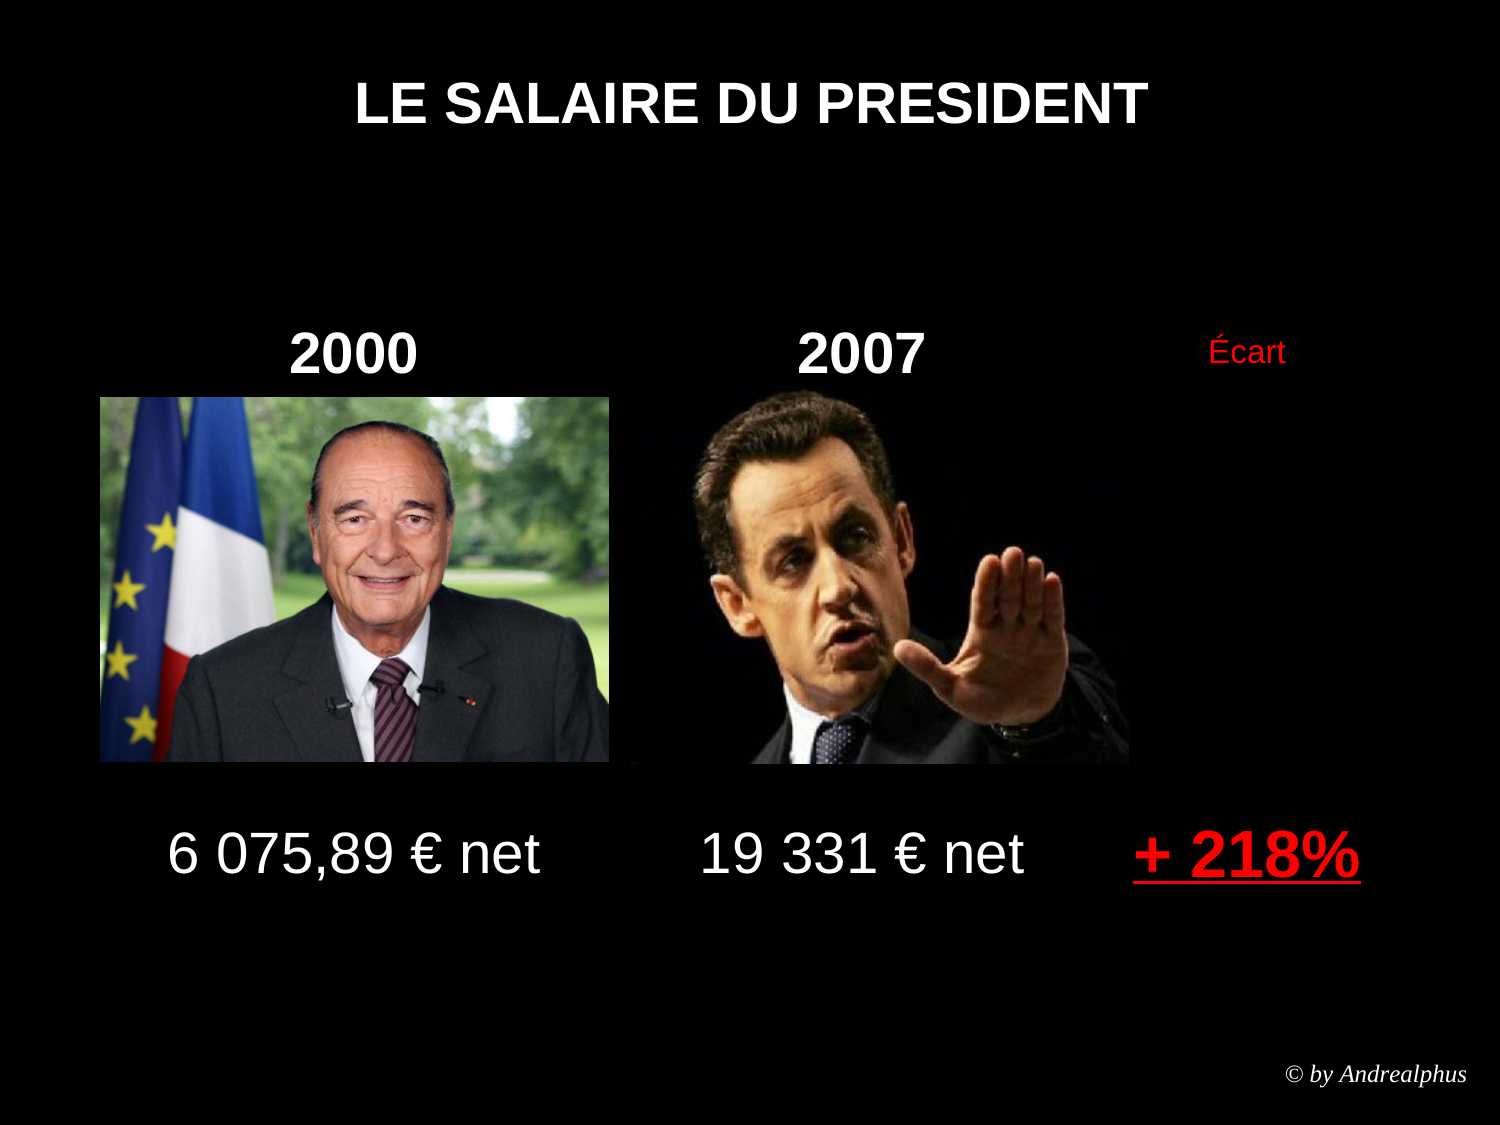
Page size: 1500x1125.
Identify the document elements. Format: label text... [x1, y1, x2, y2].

table_cell [608, 397, 1116, 763]
text_box © by Andrealphus [1269, 1050, 1500, 1096]
table_cell + 218% [1116, 763, 1378, 938]
table_cell 6 075,89 € net [100, 763, 608, 938]
table_cell [100, 397, 608, 763]
table_cell [1116, 397, 1378, 763]
table_header 2007 [608, 303, 1116, 397]
table_cell 19 331 € net [608, 763, 1116, 938]
table_header Écart [1116, 303, 1378, 397]
table_header 2000 [100, 303, 608, 397]
title LE SALAIRE DU PRESIDENT [76, 42, 1427, 159]
